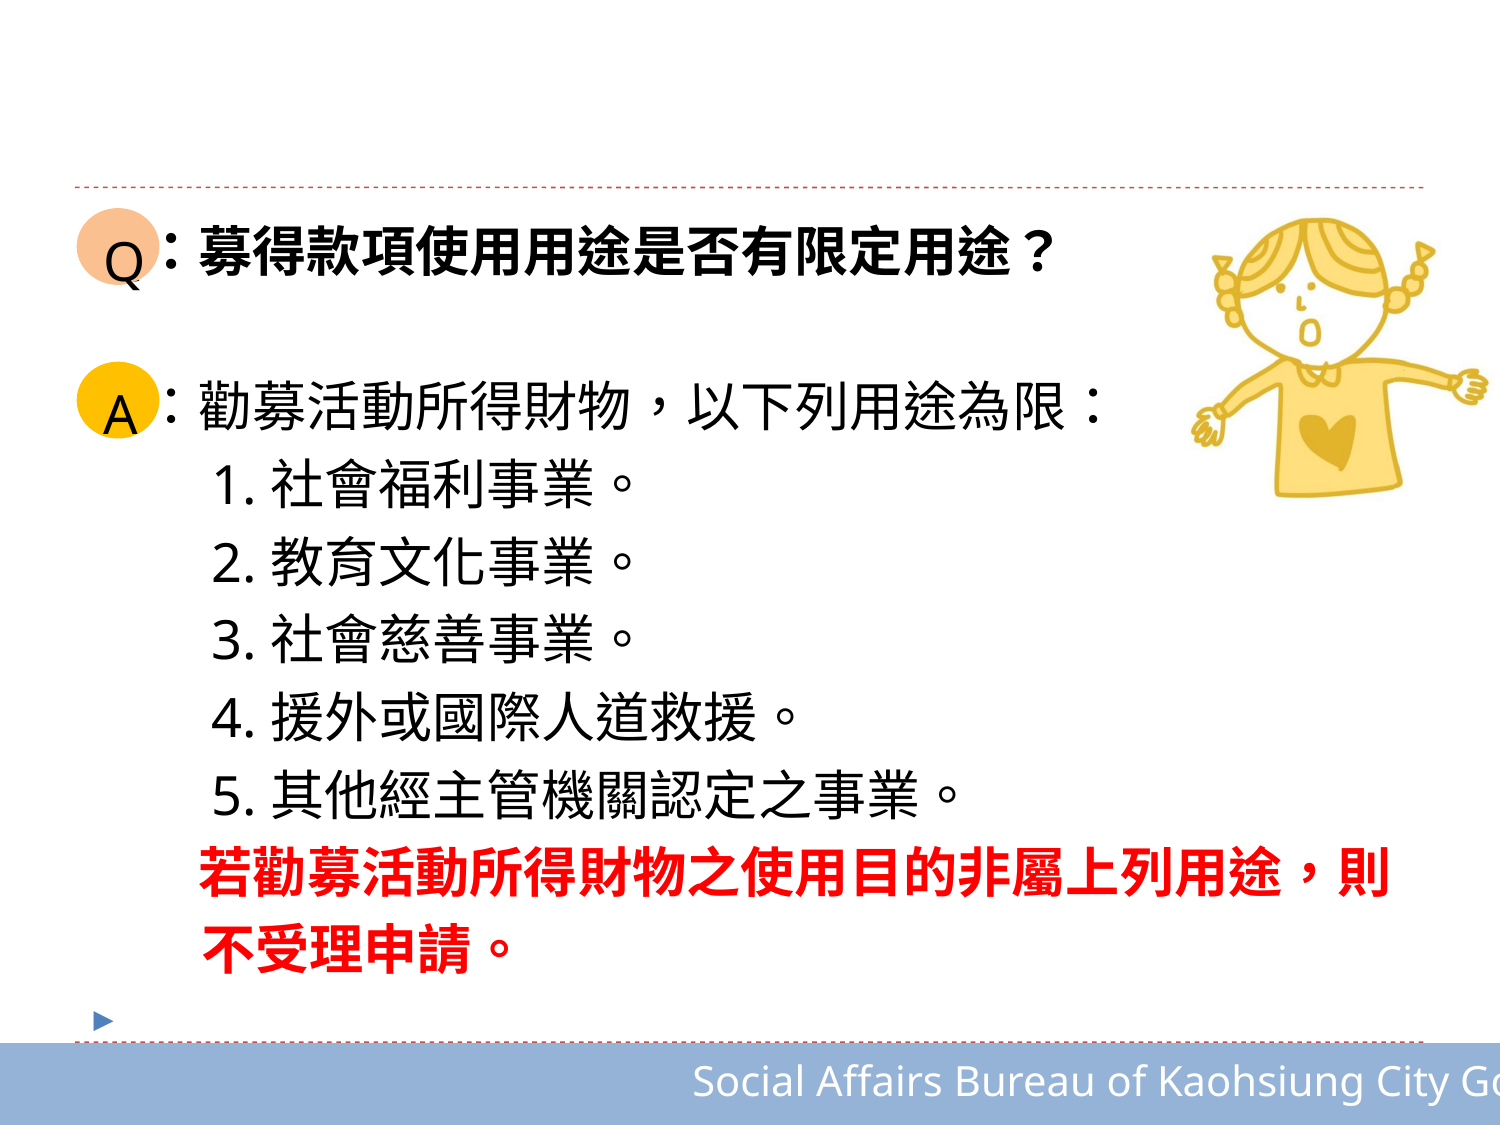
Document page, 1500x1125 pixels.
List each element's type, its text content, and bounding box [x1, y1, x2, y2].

text_box Q [111, 246, 137, 277]
list Ｑ：募得款項使用用途是否有限定用途？ Ａ：勸募活動所得財物，以下列用途為限： 1.社會福利事業。 2.教育文化事業。 3.社會慈善事業。 4.援外或國際人道救援。 5.其他經主管機關認定之事業。 若勸募活動所得財物之使用目的非屬上列用途，則 不受理申請。 [75, 209, 1426, 1020]
picture [1183, 204, 1500, 519]
text_box Social Affairs Bureau of Kaohsiung City Government [0, 1043, 1500, 1125]
text_box Q [76, 208, 160, 285]
text_box A [76, 361, 160, 439]
